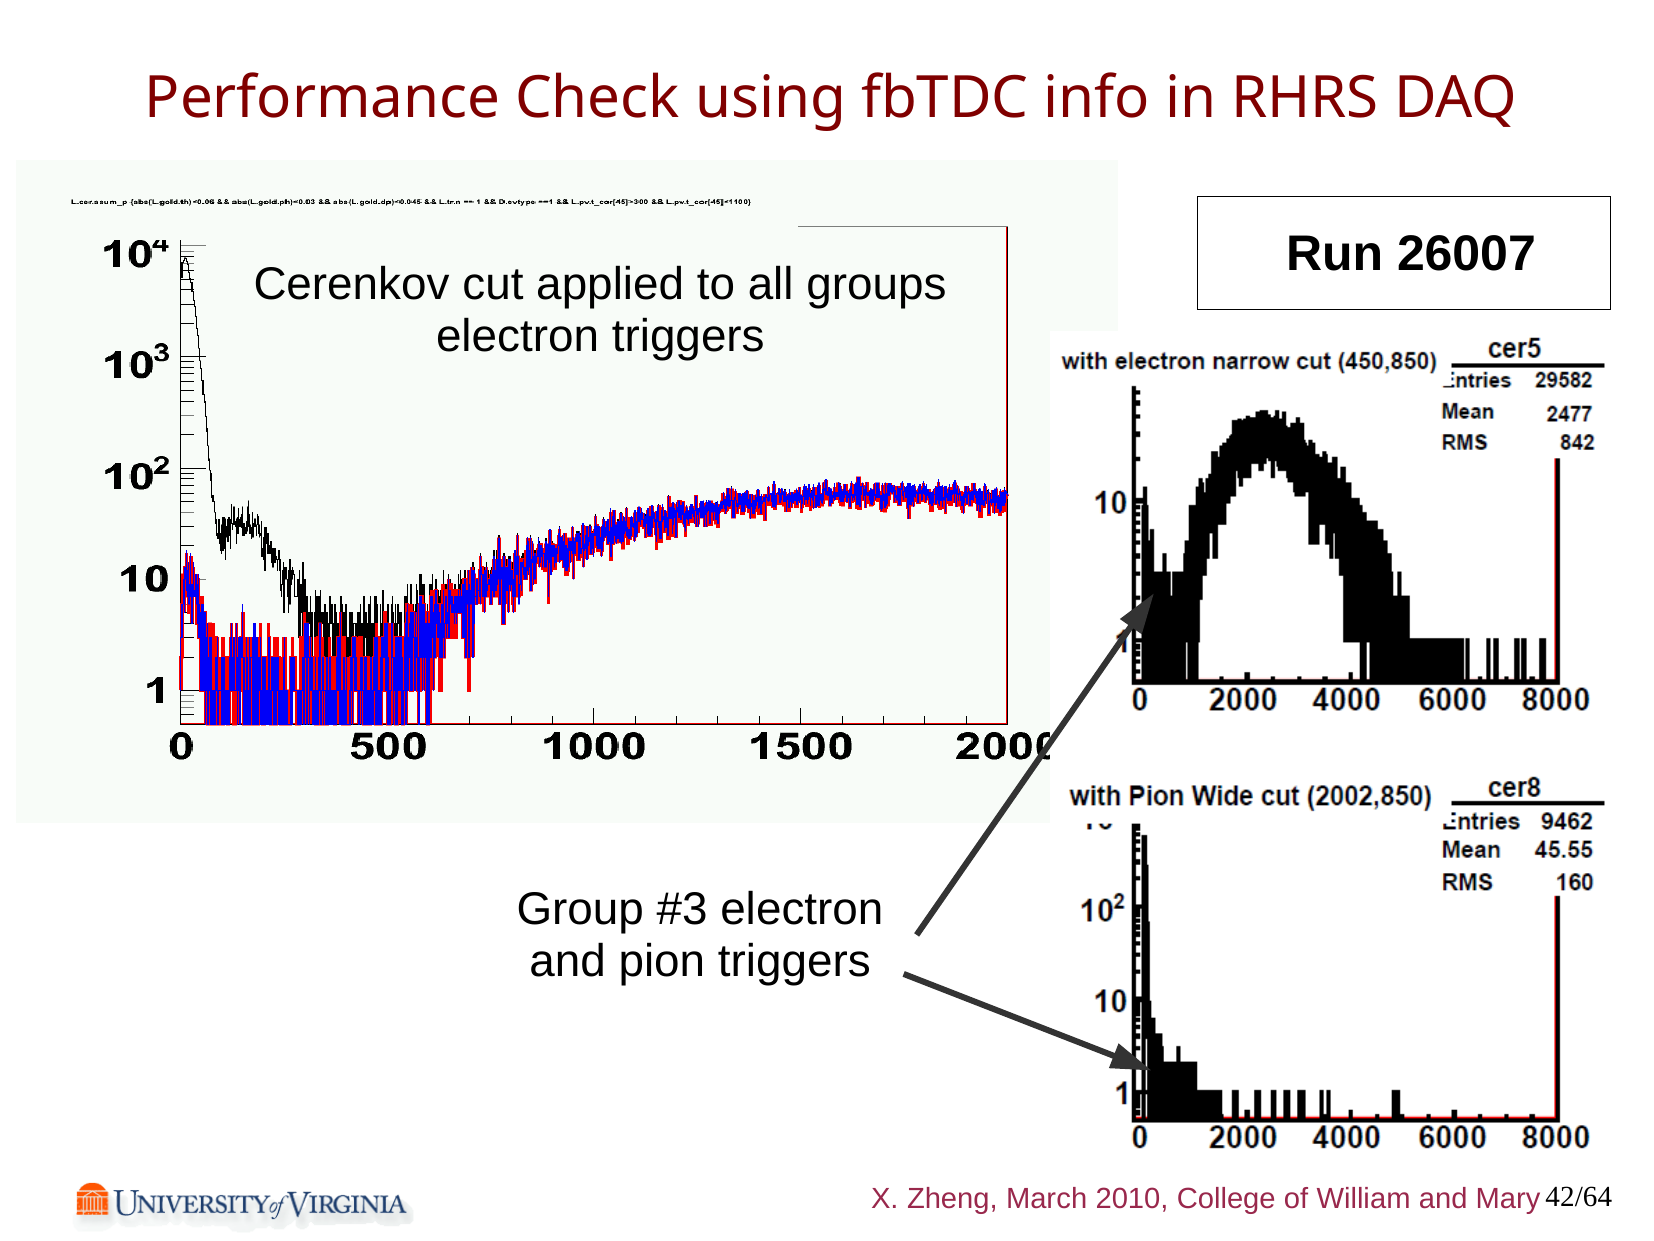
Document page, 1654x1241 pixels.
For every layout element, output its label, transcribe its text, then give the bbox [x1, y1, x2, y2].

picture [16, 160, 1613, 1162]
title Performance Check using fbTDC info in RHRS DAQ [87, 51, 1576, 138]
text_box Group #3 electron and pion triggers [460, 875, 941, 1027]
picture [53, 1165, 427, 1241]
text_box Cerenkov cut applied to all groups electron triggers [238, 250, 963, 402]
text_box Run 26007 [1197, 196, 1611, 310]
